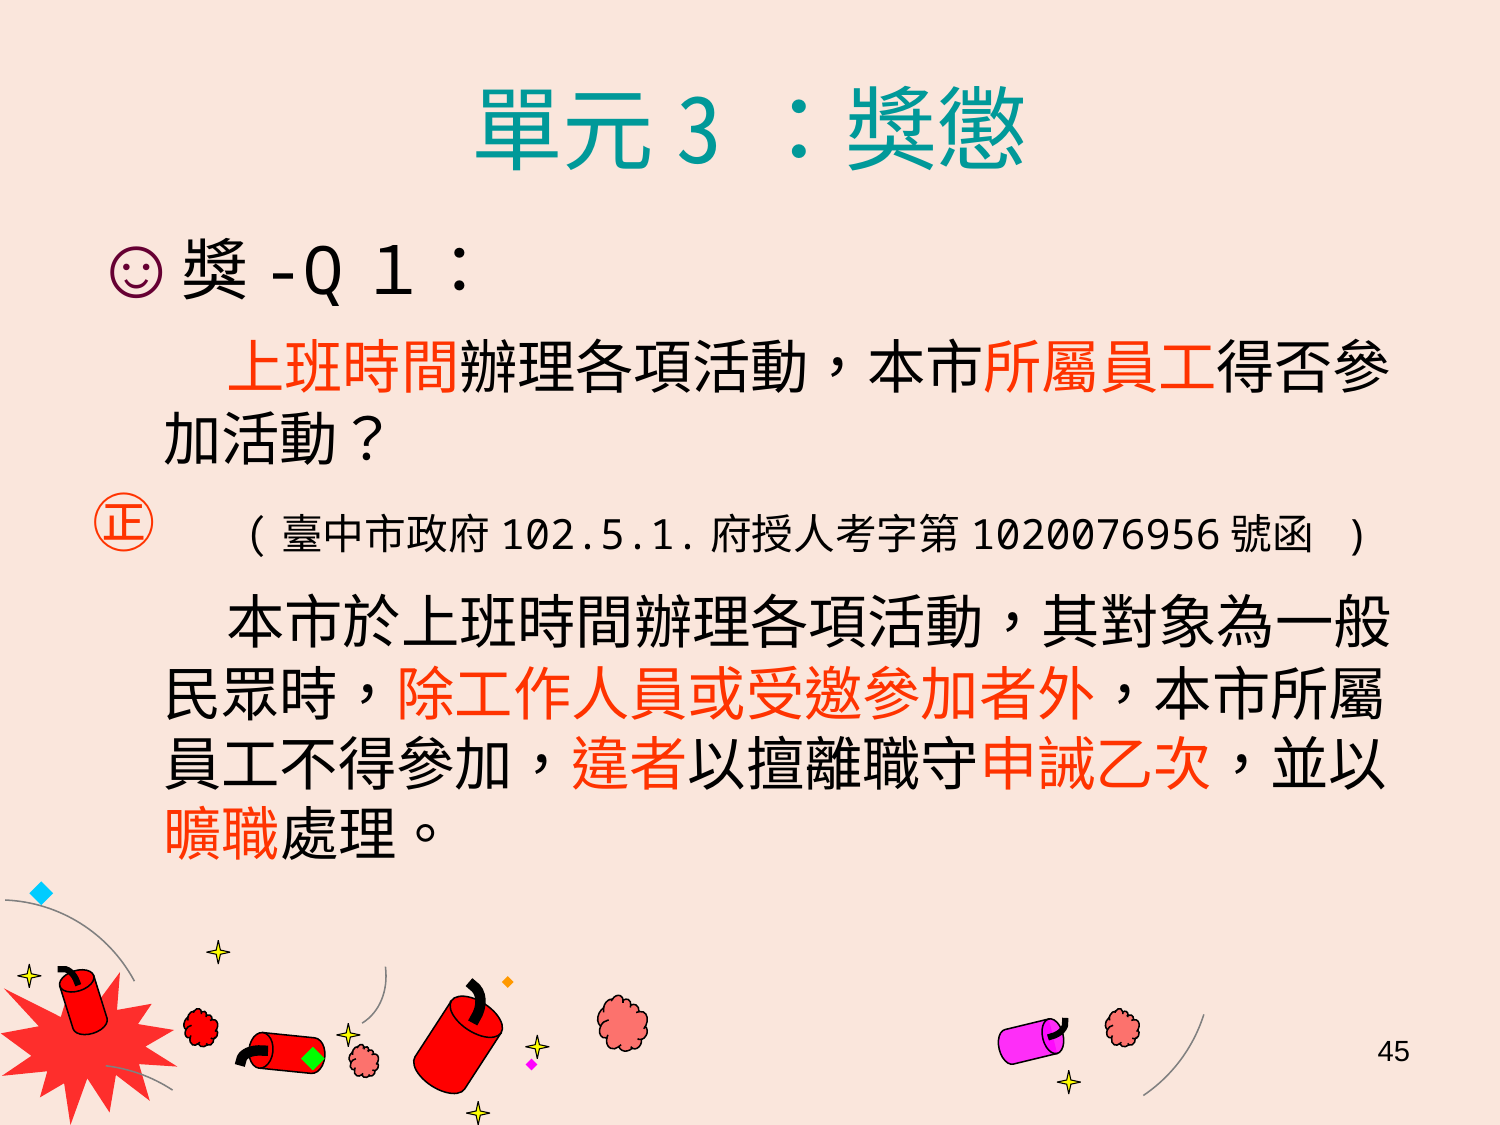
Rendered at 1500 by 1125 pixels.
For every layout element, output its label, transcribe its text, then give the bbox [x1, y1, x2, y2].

list 獎-Q１： 上班時間辦理各項活動，本市所屬員工得否參加活動？ (臺中市政府102.5.1.府授人考字第1020076956號函 ) 本市於上班時間辦理各項活動，其對象為一般民眾時，除工作人員或受邀參加者外，本市所屬員工不得參加，違者以擅離職守申誡乙次，並以曠職處理。 [75, 219, 1426, 894]
title 單元3：獎懲 [75, 45, 1426, 209]
text_box <number> [1074, 1024, 1426, 1103]
